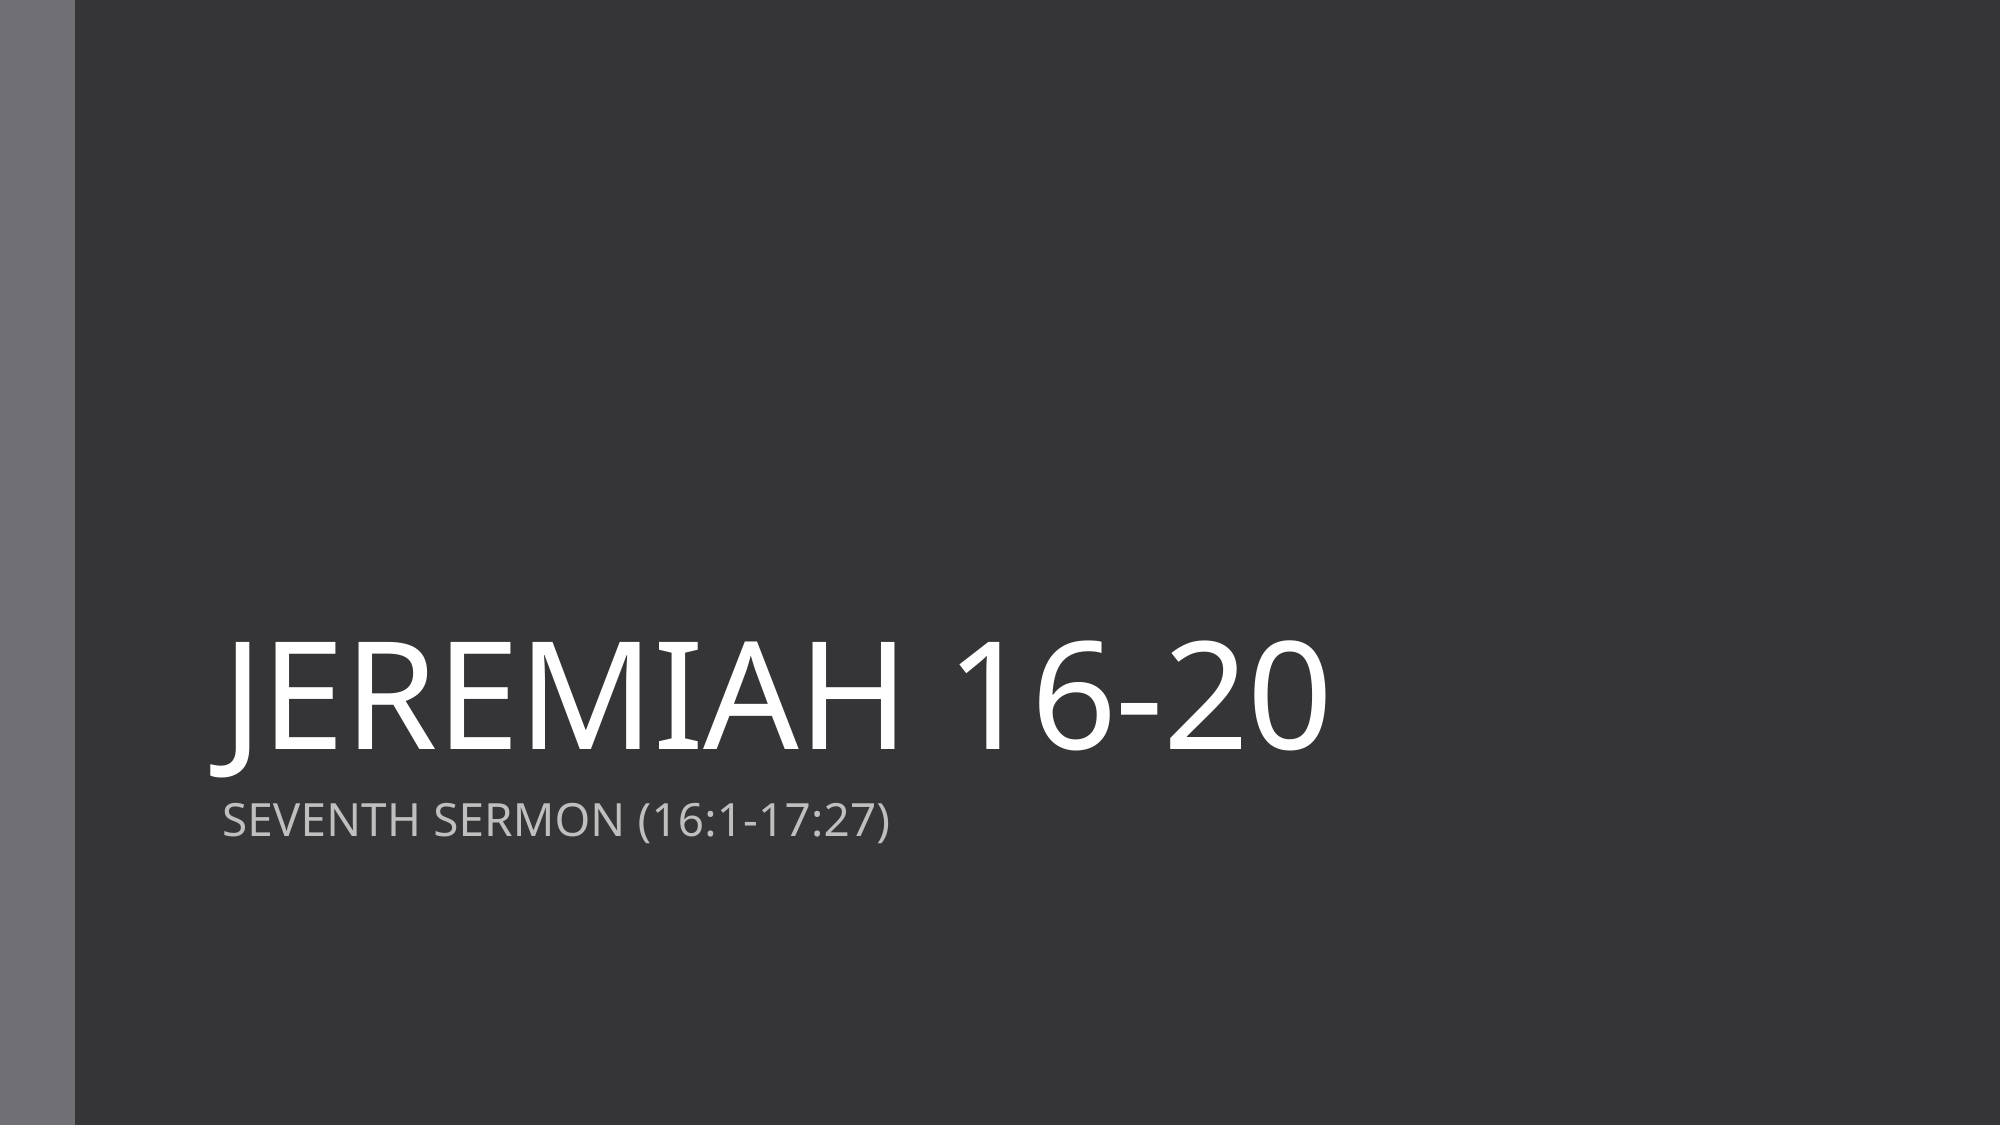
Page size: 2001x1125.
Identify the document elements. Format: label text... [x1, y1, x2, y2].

subtitle SEVENTH SERMON (16:1-17:27) [206, 787, 1752, 1066]
title JEREMIAH 16-20 [206, 124, 1752, 787]
